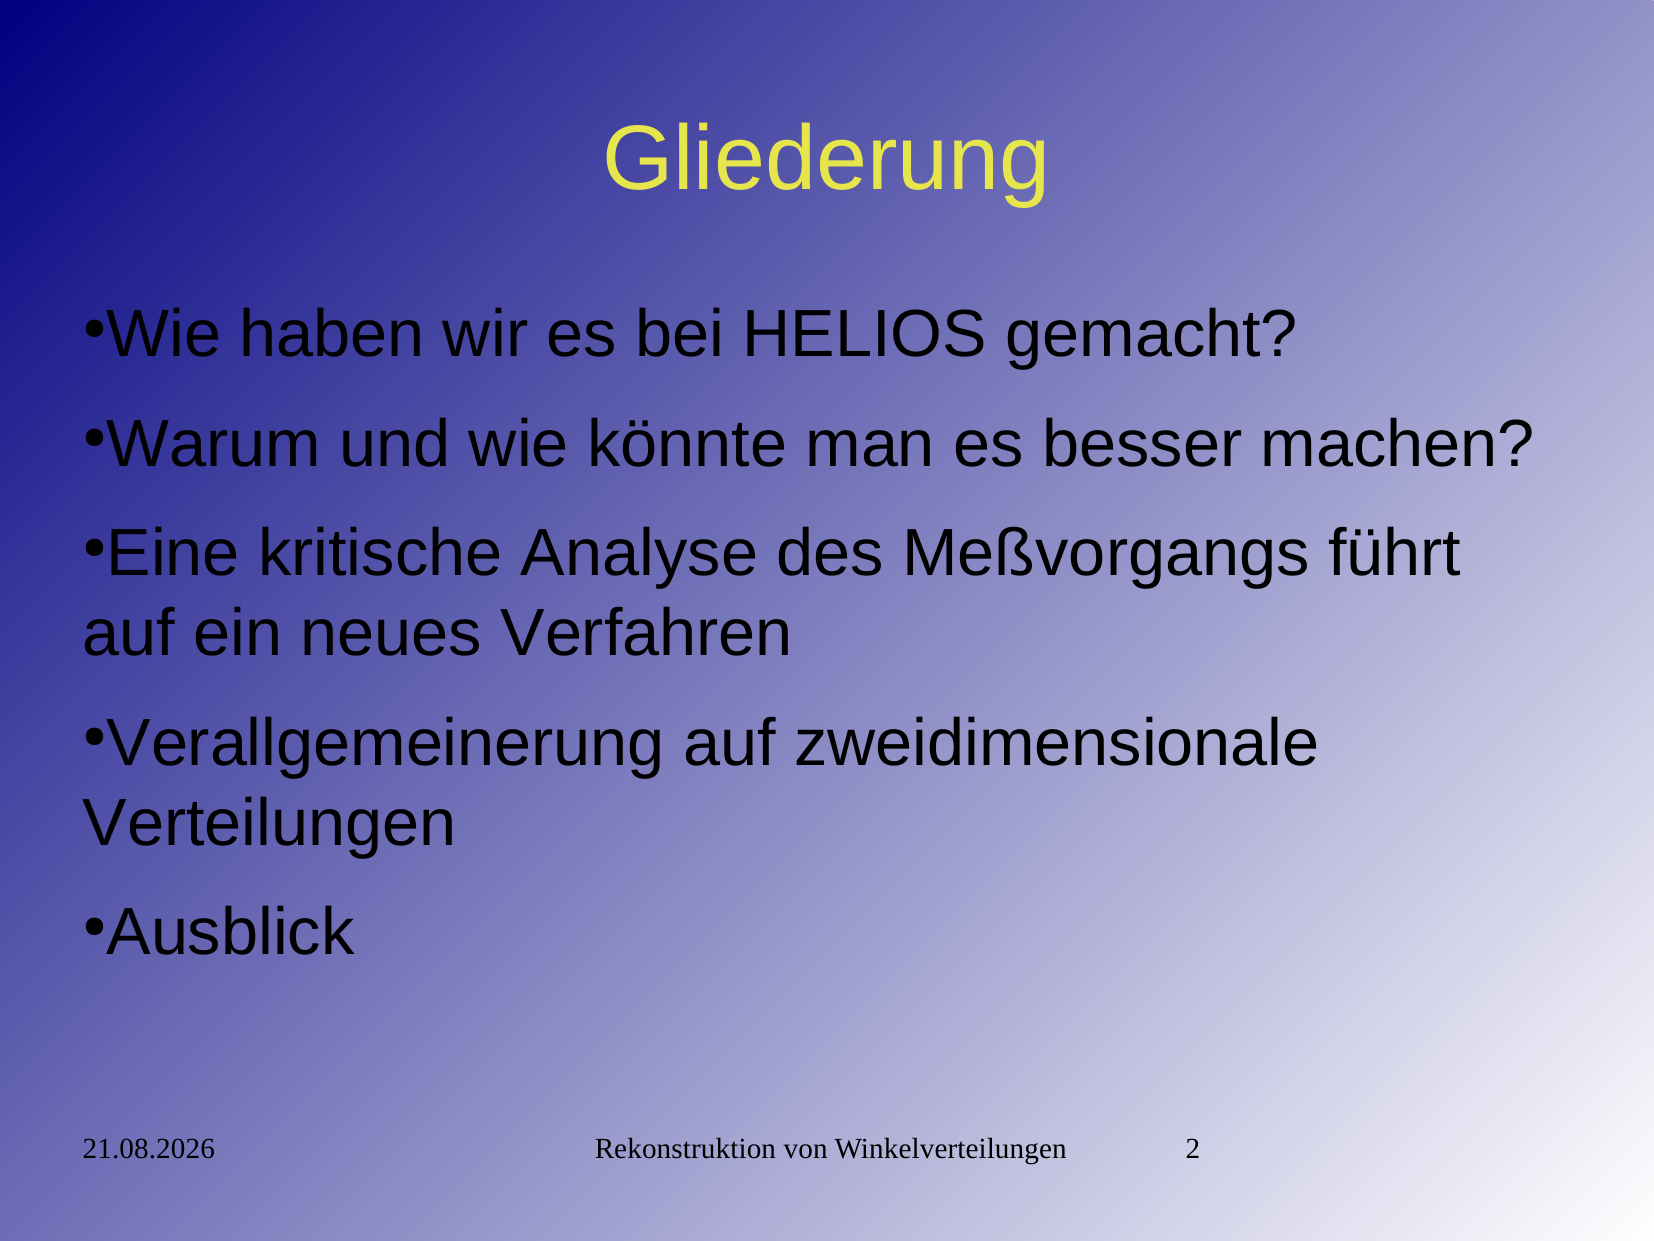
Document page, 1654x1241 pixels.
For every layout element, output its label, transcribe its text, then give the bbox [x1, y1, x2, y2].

title Gliederung [82, 49, 1571, 257]
list Wie haben wir es bei HELIOS gemacht? Warum und wie könnte man es besser machen? Eine kritische Analyse des Meßvorgangs führt auf ein neues Verfahren Verallgemeinerung auf zweidimensionale Verteilungen Ausblick [82, 290, 1571, 1094]
text_box 26.06.2021 [82, 1129, 468, 1216]
text_box Rekonstruktion von Winkelverteilungen [565, 1129, 1090, 1216]
text_box <Nummer> [1185, 1129, 1571, 1216]
